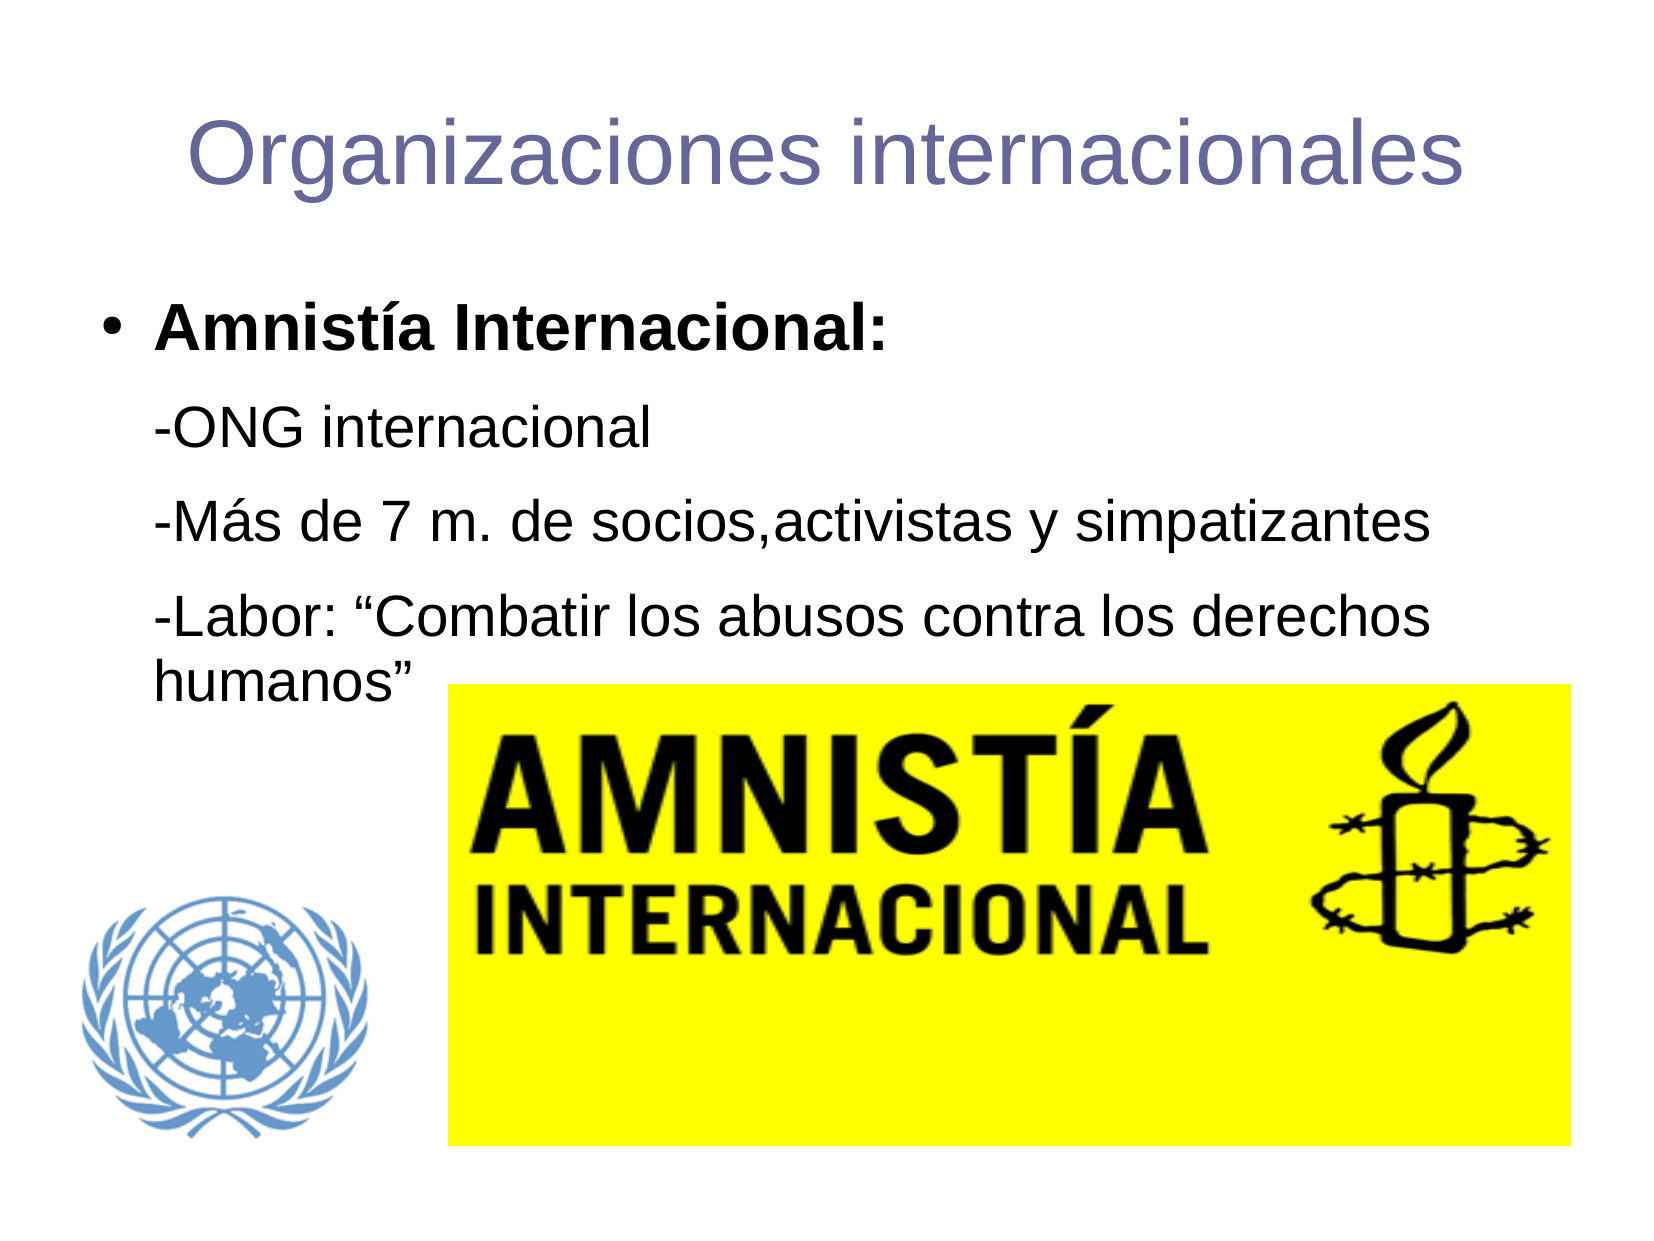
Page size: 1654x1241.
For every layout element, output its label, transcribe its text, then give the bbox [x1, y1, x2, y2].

picture [70, 856, 384, 1170]
title Organizaciones internacionales [82, 56, 1571, 250]
list Amnistía Internacional: -ONG internacional -Más de 7 m. de socios,activistas y simpatizantes -Labor: “Combatir los abusos contra los derechos humanos” [82, 290, 1571, 1010]
picture [448, 684, 1571, 1146]
